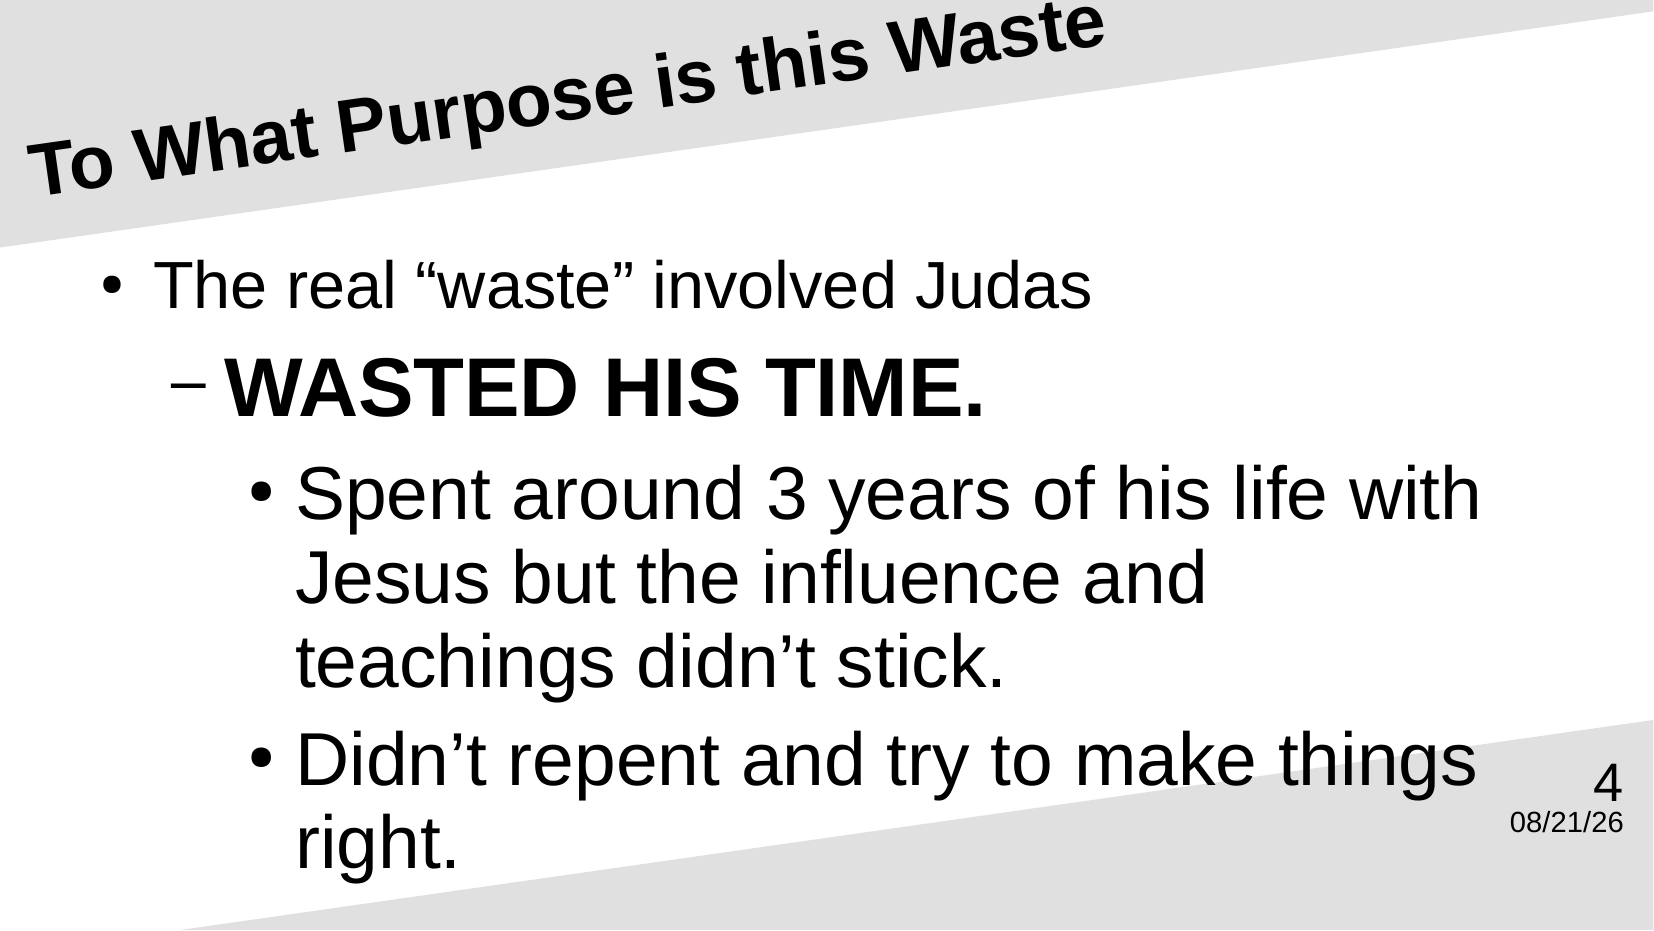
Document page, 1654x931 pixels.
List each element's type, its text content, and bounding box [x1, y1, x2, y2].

title To What Purpose is this Waste [19, 0, 1501, 239]
list The real “waste” involved Judas WASTED HIS TIME. Spent around 3 years of his life with Jesus but the influence and teachings didn’t stick. Didn’t repent and try to make things right. [82, 248, 1538, 901]
